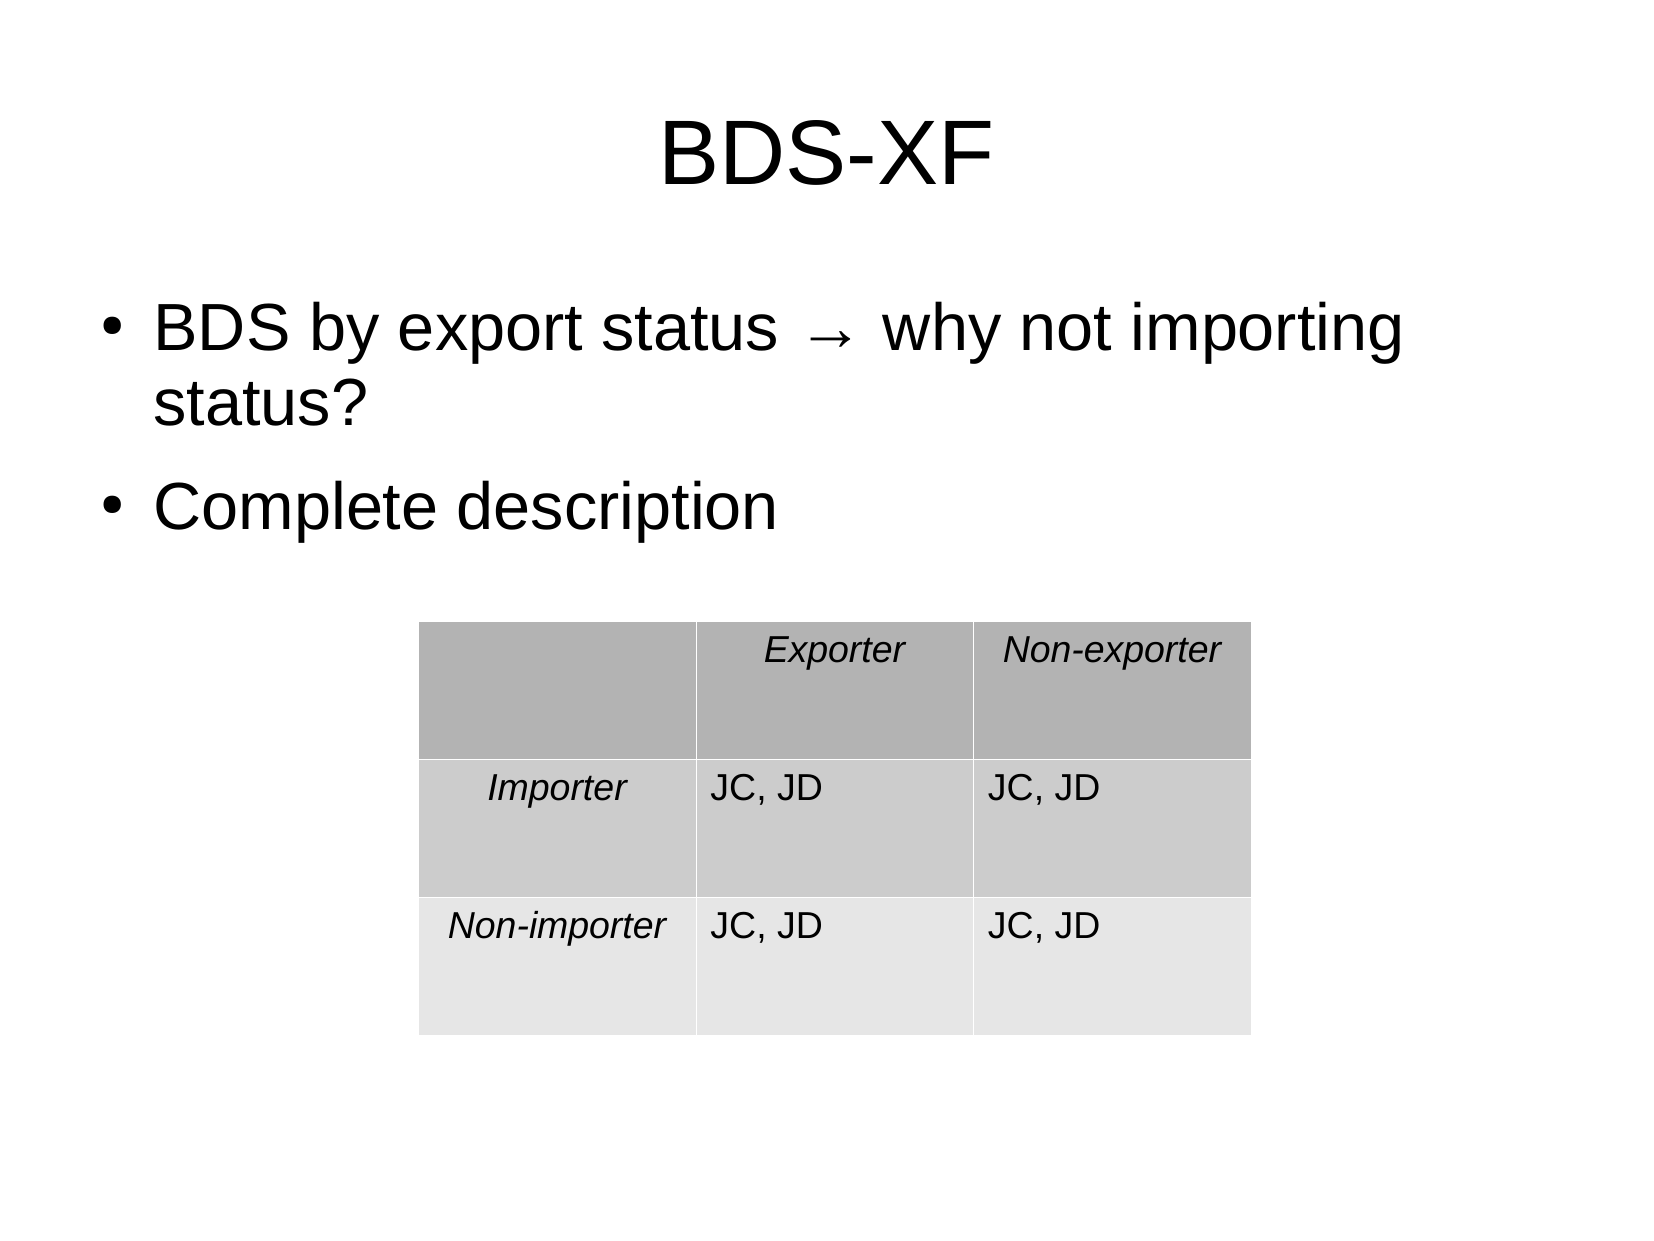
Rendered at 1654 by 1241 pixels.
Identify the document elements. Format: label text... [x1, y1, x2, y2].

table_cell Importer [419, 760, 696, 897]
title BDS-XF [82, 49, 1571, 257]
table_cell JC, JD [974, 760, 1251, 897]
table_cell JC, JD [697, 898, 973, 1035]
table_cell JC, JD [697, 760, 973, 897]
table_cell Non-importer [419, 898, 696, 1035]
table_cell JC, JD [974, 898, 1251, 1035]
table_header Exporter [697, 622, 973, 759]
table_header [419, 622, 696, 759]
list BDS by export status → why not importing status? Complete description [82, 290, 1571, 1010]
table_header Non-exporter [974, 622, 1251, 759]
